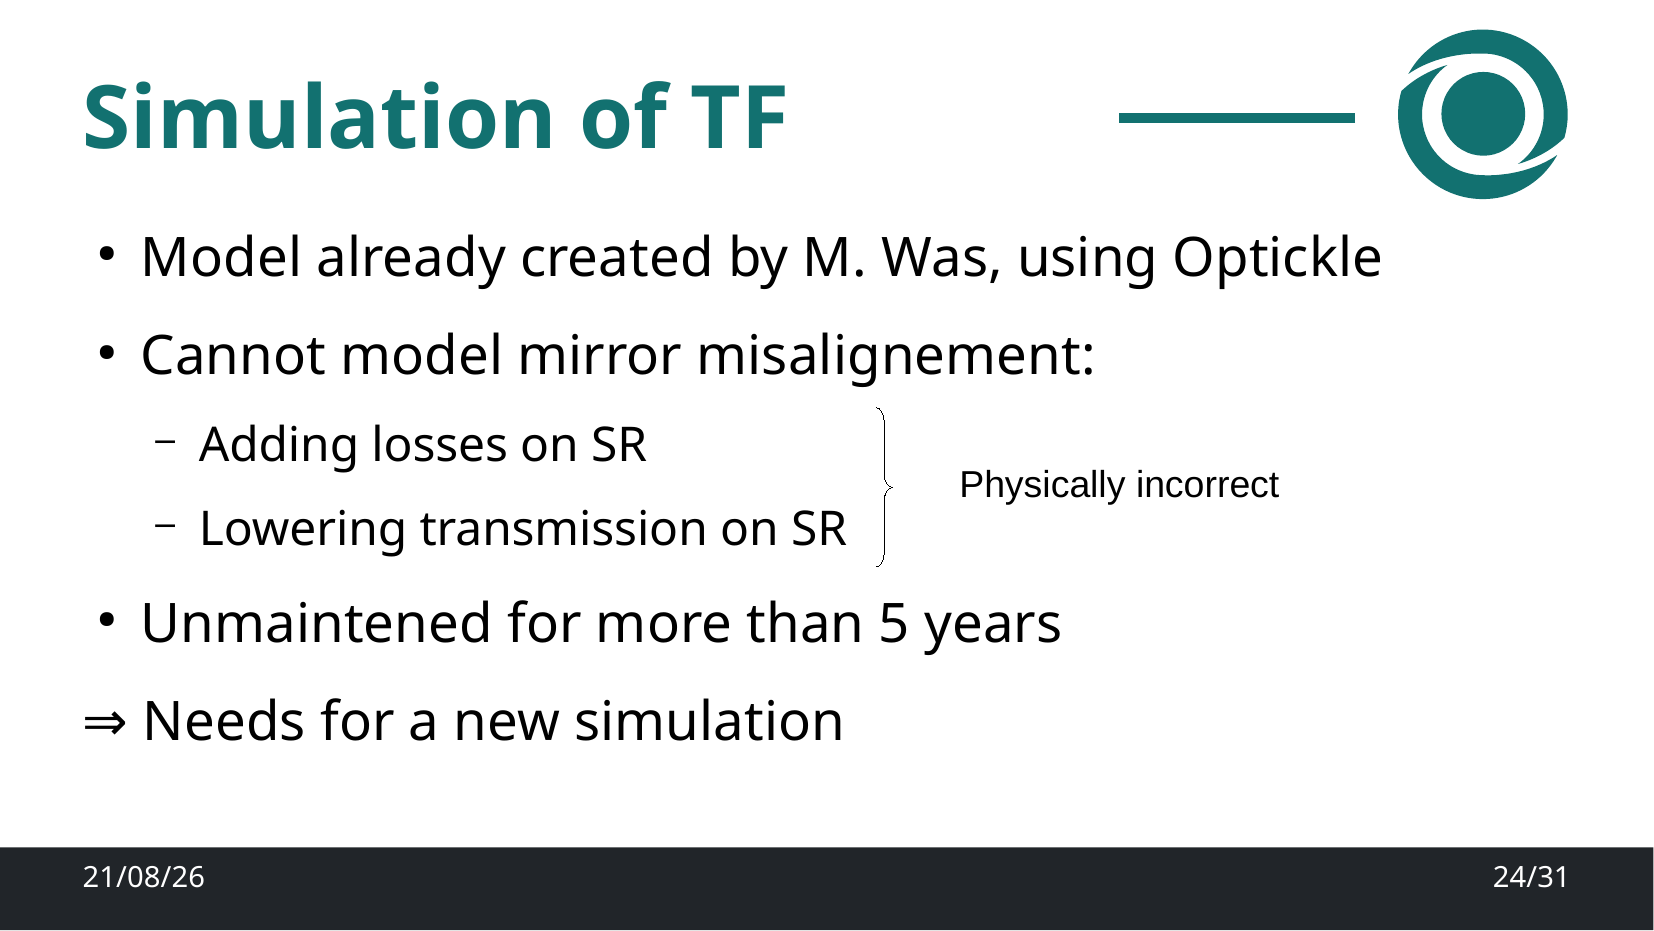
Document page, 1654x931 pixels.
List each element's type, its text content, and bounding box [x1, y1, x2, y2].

text_box Physically incorrect [944, 455, 1295, 513]
list Model already created by M. Was, using Optickle Cannot model mirror misalignement: Adding losses on SR Lowering transmission on SR Unmaintened for more than 5 years ⇒ Needs for a new simulation [82, 217, 1571, 758]
title Simulation of TF [82, 0, 1241, 217]
